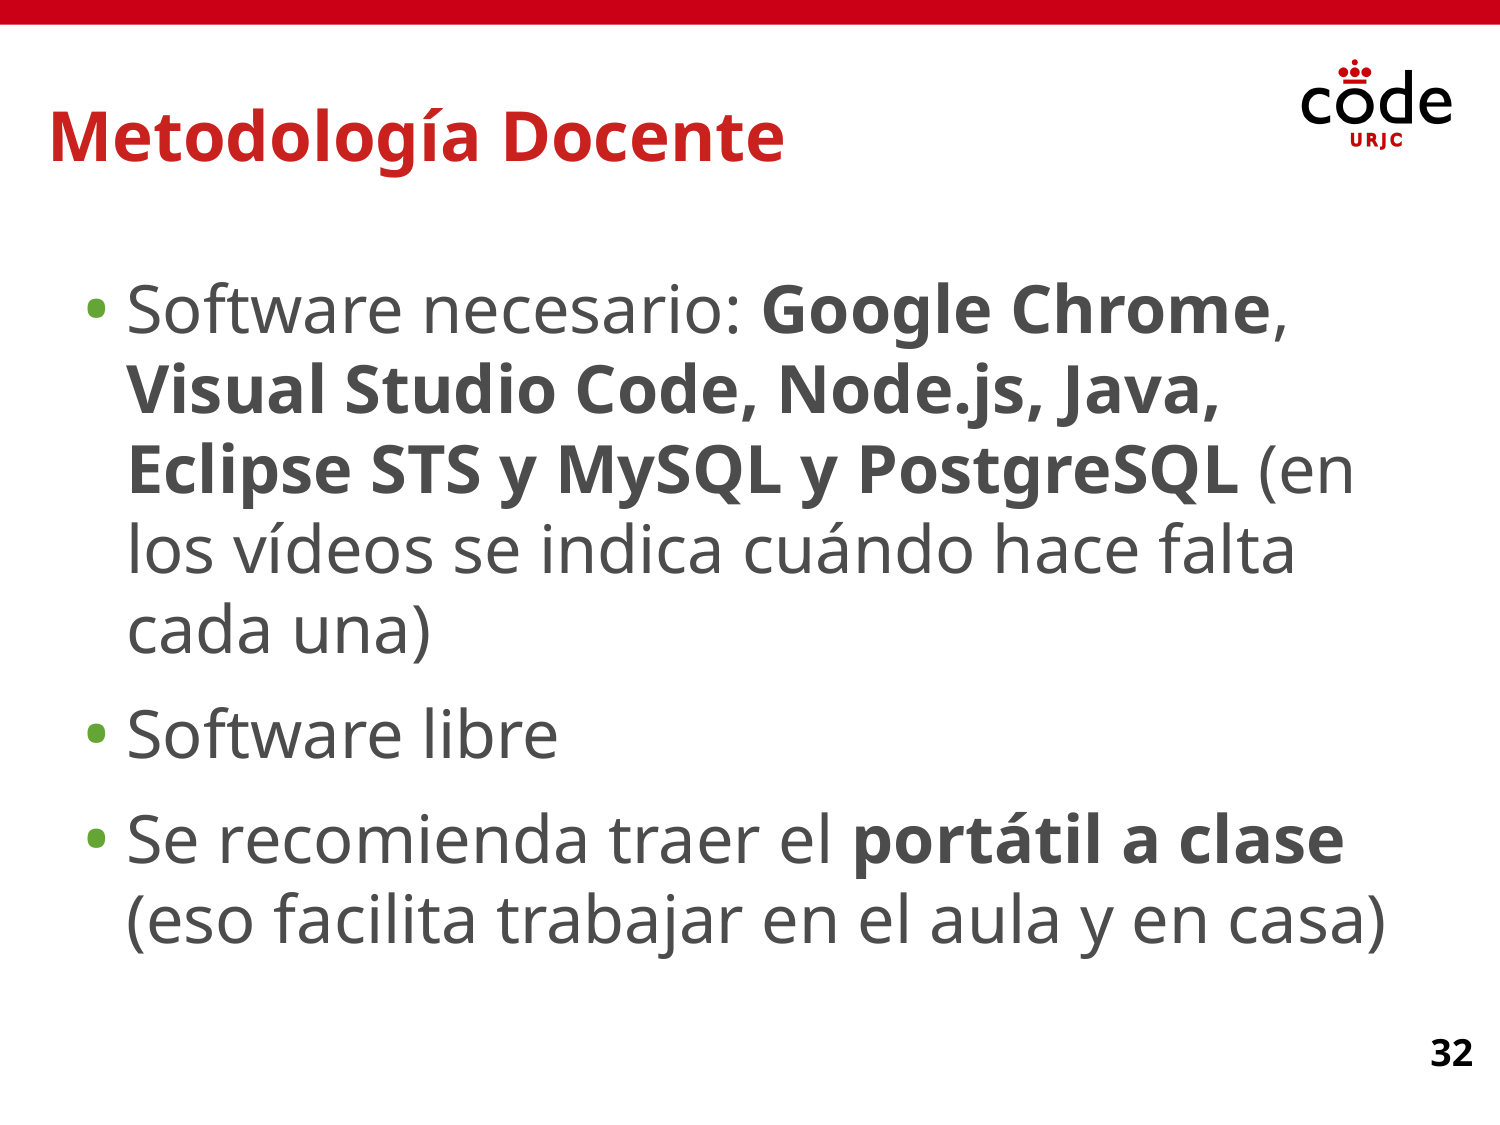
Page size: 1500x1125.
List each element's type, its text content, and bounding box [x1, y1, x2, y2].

picture [1284, 50, 1468, 161]
list Software necesario: Google Chrome, Visual Studio Code, Node.js, Java, Eclipse STS y MySQL y PostgreSQL (en los vídeos se indica cuándo hace falta cada una) Software libre Se recomienda traer el portátil a clase (eso facilita trabajar en el aula y en casa) [51, 259, 1436, 1013]
title Metodología Docente [32, 79, 1383, 189]
